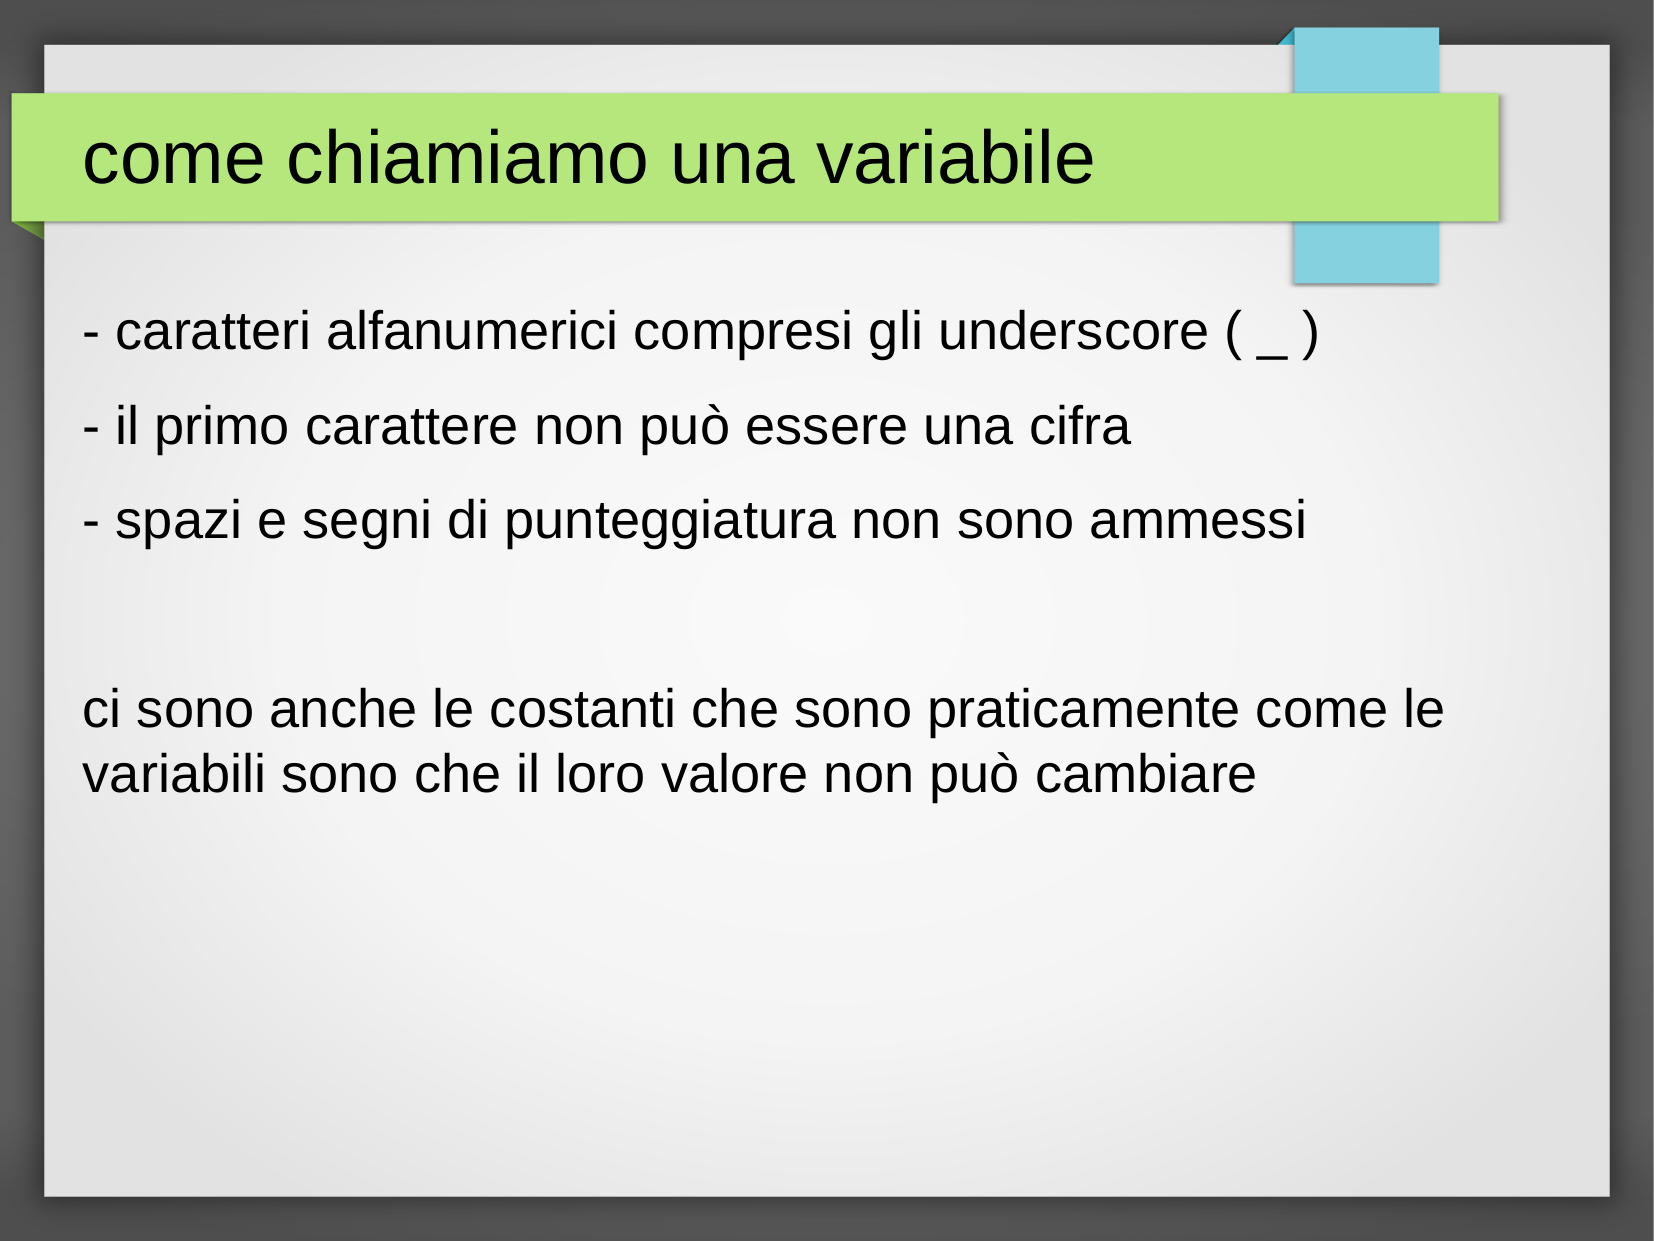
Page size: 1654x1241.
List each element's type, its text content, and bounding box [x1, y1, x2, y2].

picture [0, 0, 1654, 1241]
title come chiamiamo una variabile [82, 94, 1264, 213]
list - caratteri alfanumerici compresi gli underscore ( _ ) - il primo carattere non può essere una cifra - spazi e segni di punteggiatura non sono ammessi ci sono anche le costanti che sono praticamente come le variabili sono che il loro valore non può cambiare [82, 295, 1571, 1015]
